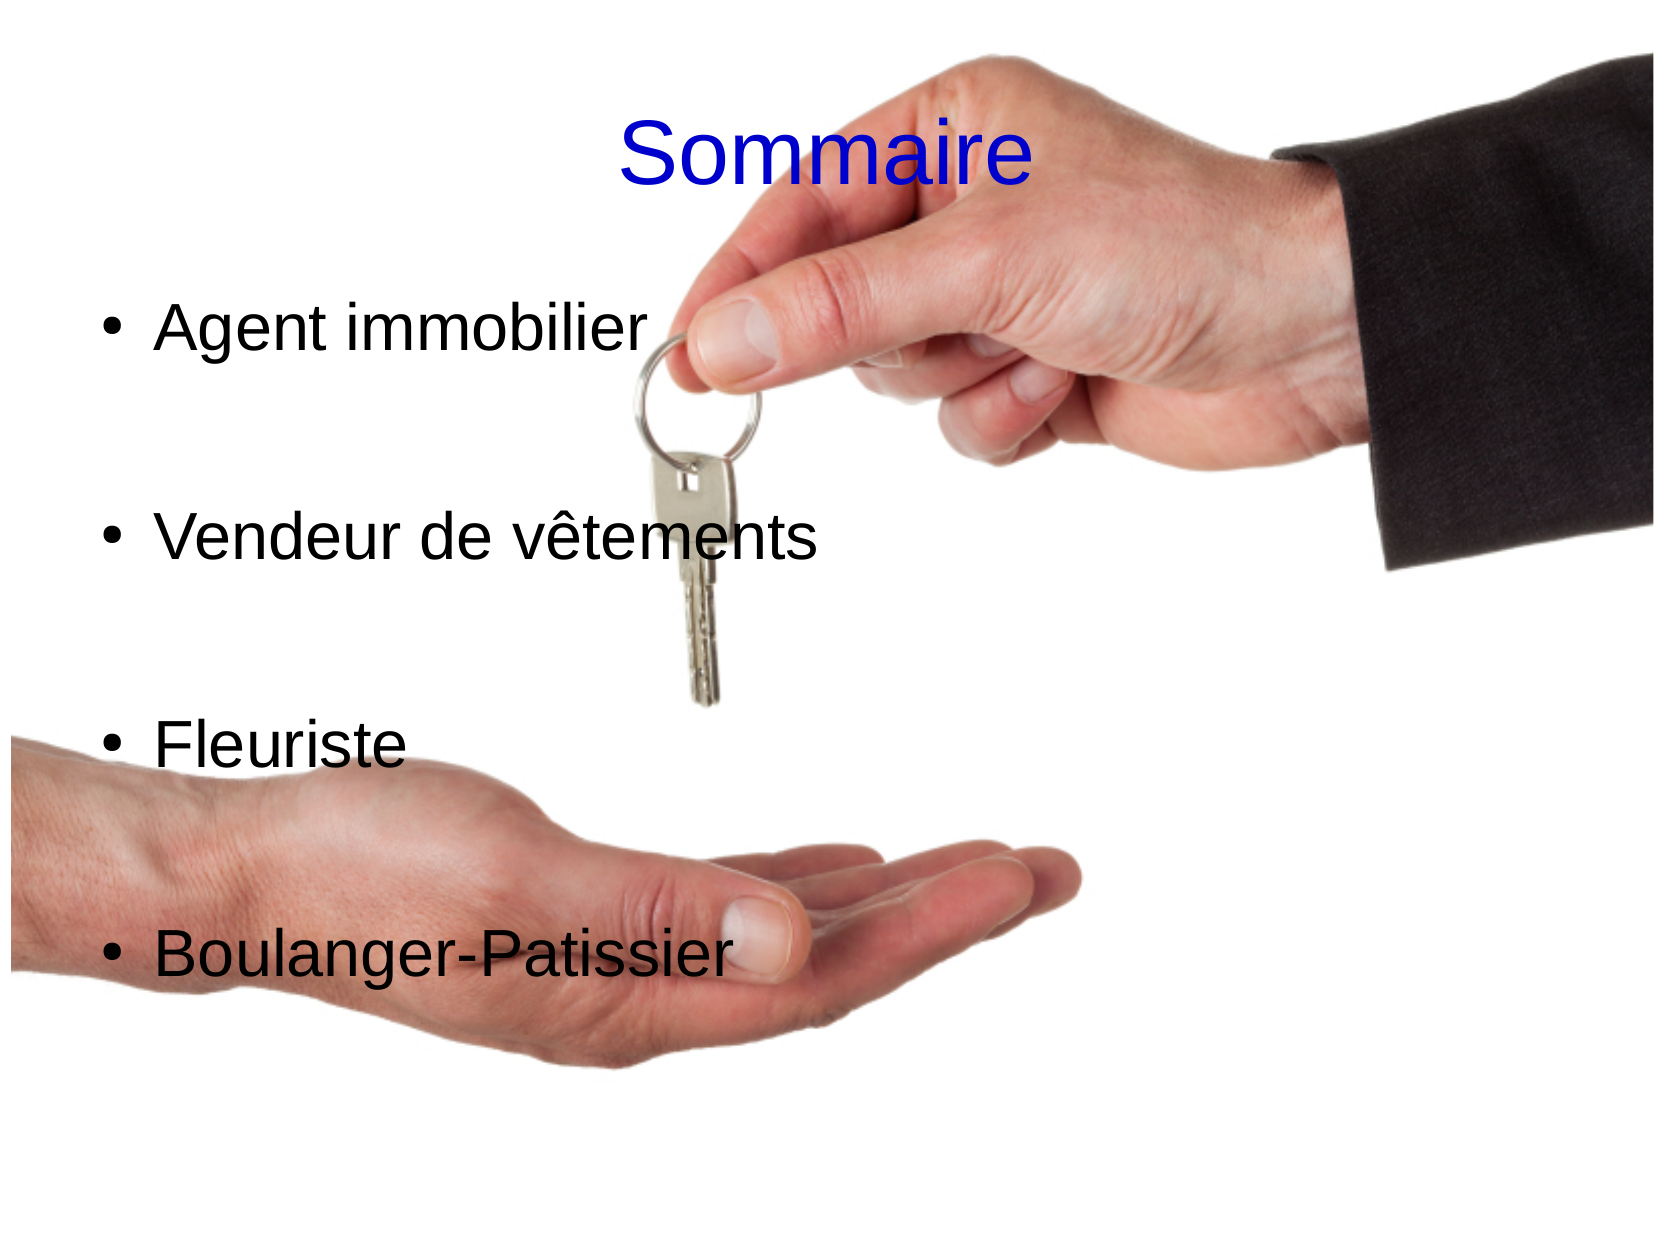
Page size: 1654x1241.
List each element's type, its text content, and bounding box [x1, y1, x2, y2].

list Agent immobilier Vendeur de vêtements Fleuriste Boulanger-Patissier [82, 290, 1571, 1010]
title Sommaire [82, 49, 1571, 257]
picture [11, 0, 1654, 1241]
